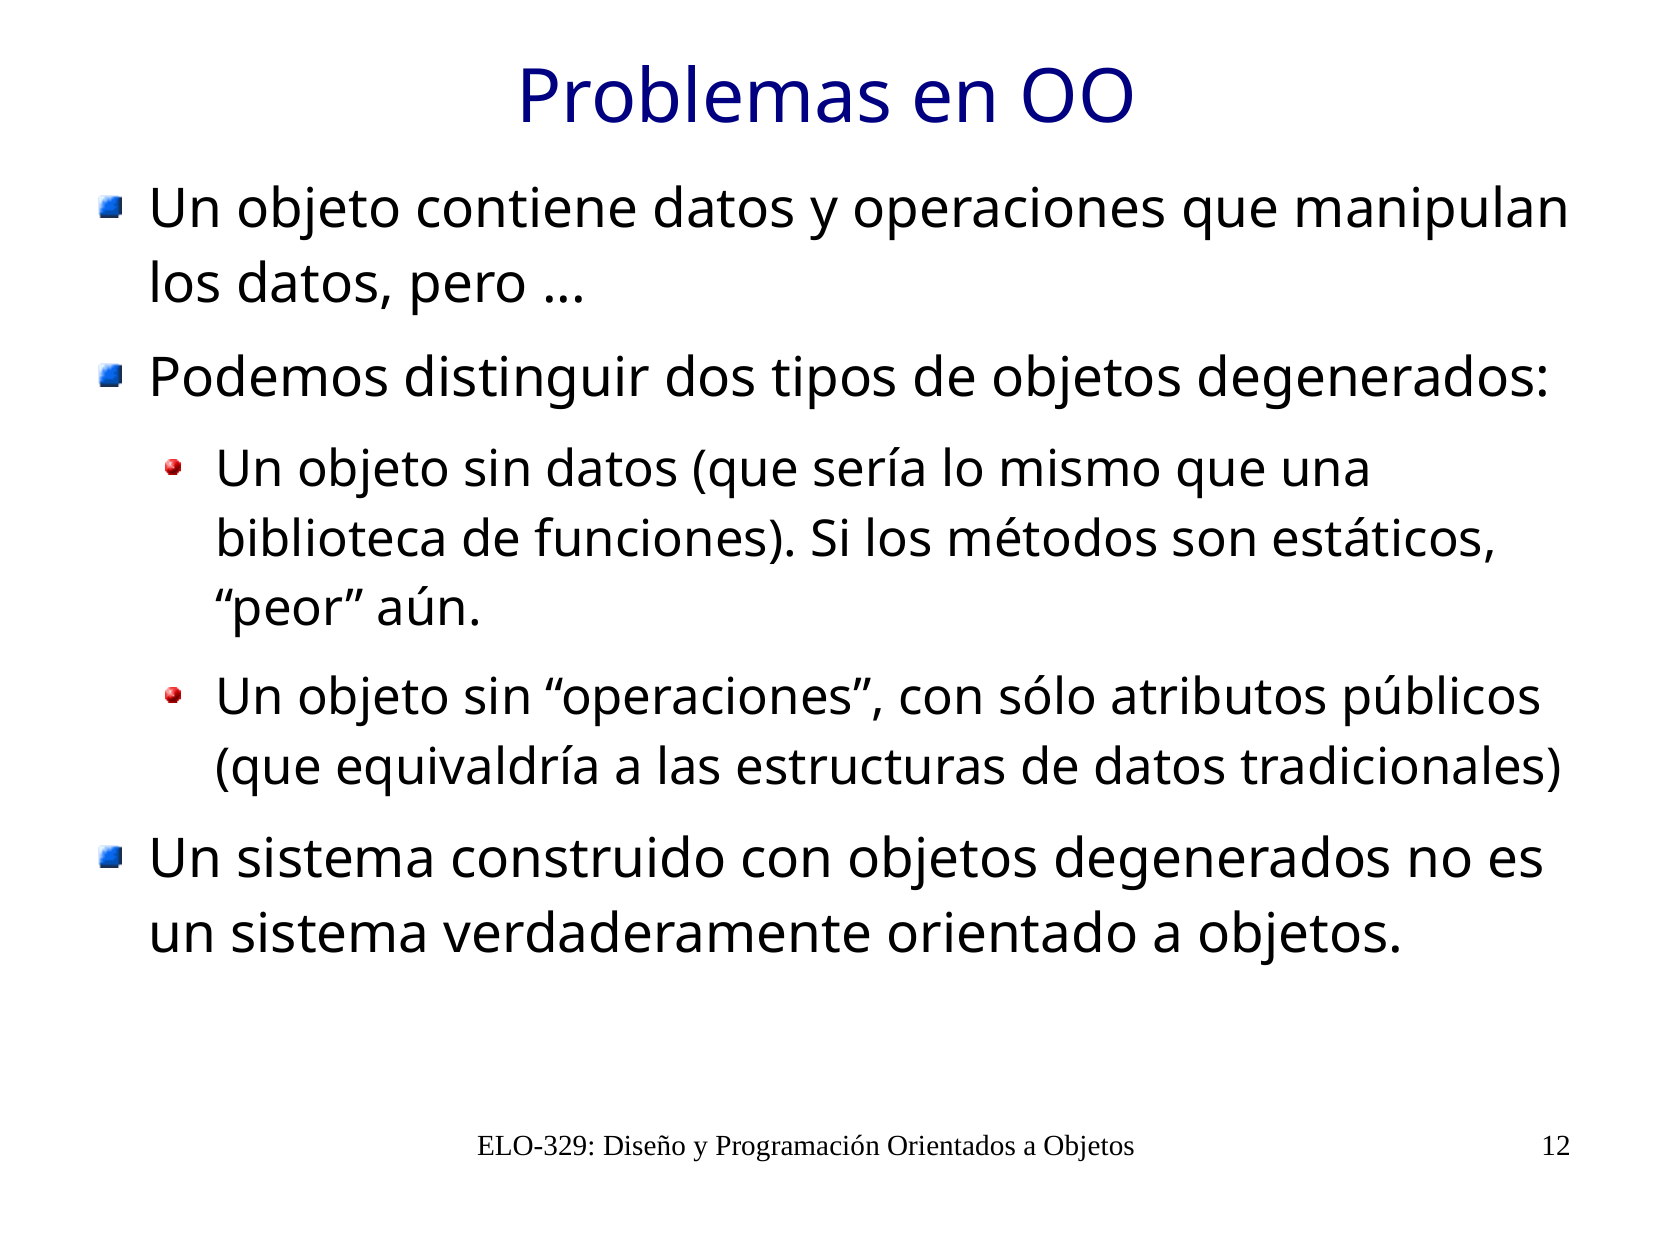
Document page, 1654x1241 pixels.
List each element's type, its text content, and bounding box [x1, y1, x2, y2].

title Problemas en OO [82, 50, 1571, 137]
list Un objeto contiene datos y operaciones que manipulan los datos, pero ... Podemos distinguir dos tipos de objetos degenerados: Un objeto sin datos (que sería lo mismo que una biblioteca de funciones). Si los métodos son estáticos, “peor” aún. Un objeto sin “operaciones”, con sólo atributos públicos (que equivaldría a las estructuras de datos tradicionales)‏ Un sistema construido con objetos degenerados no es un sistema verdaderamente orientado a objetos. [81, 169, 1571, 1102]
